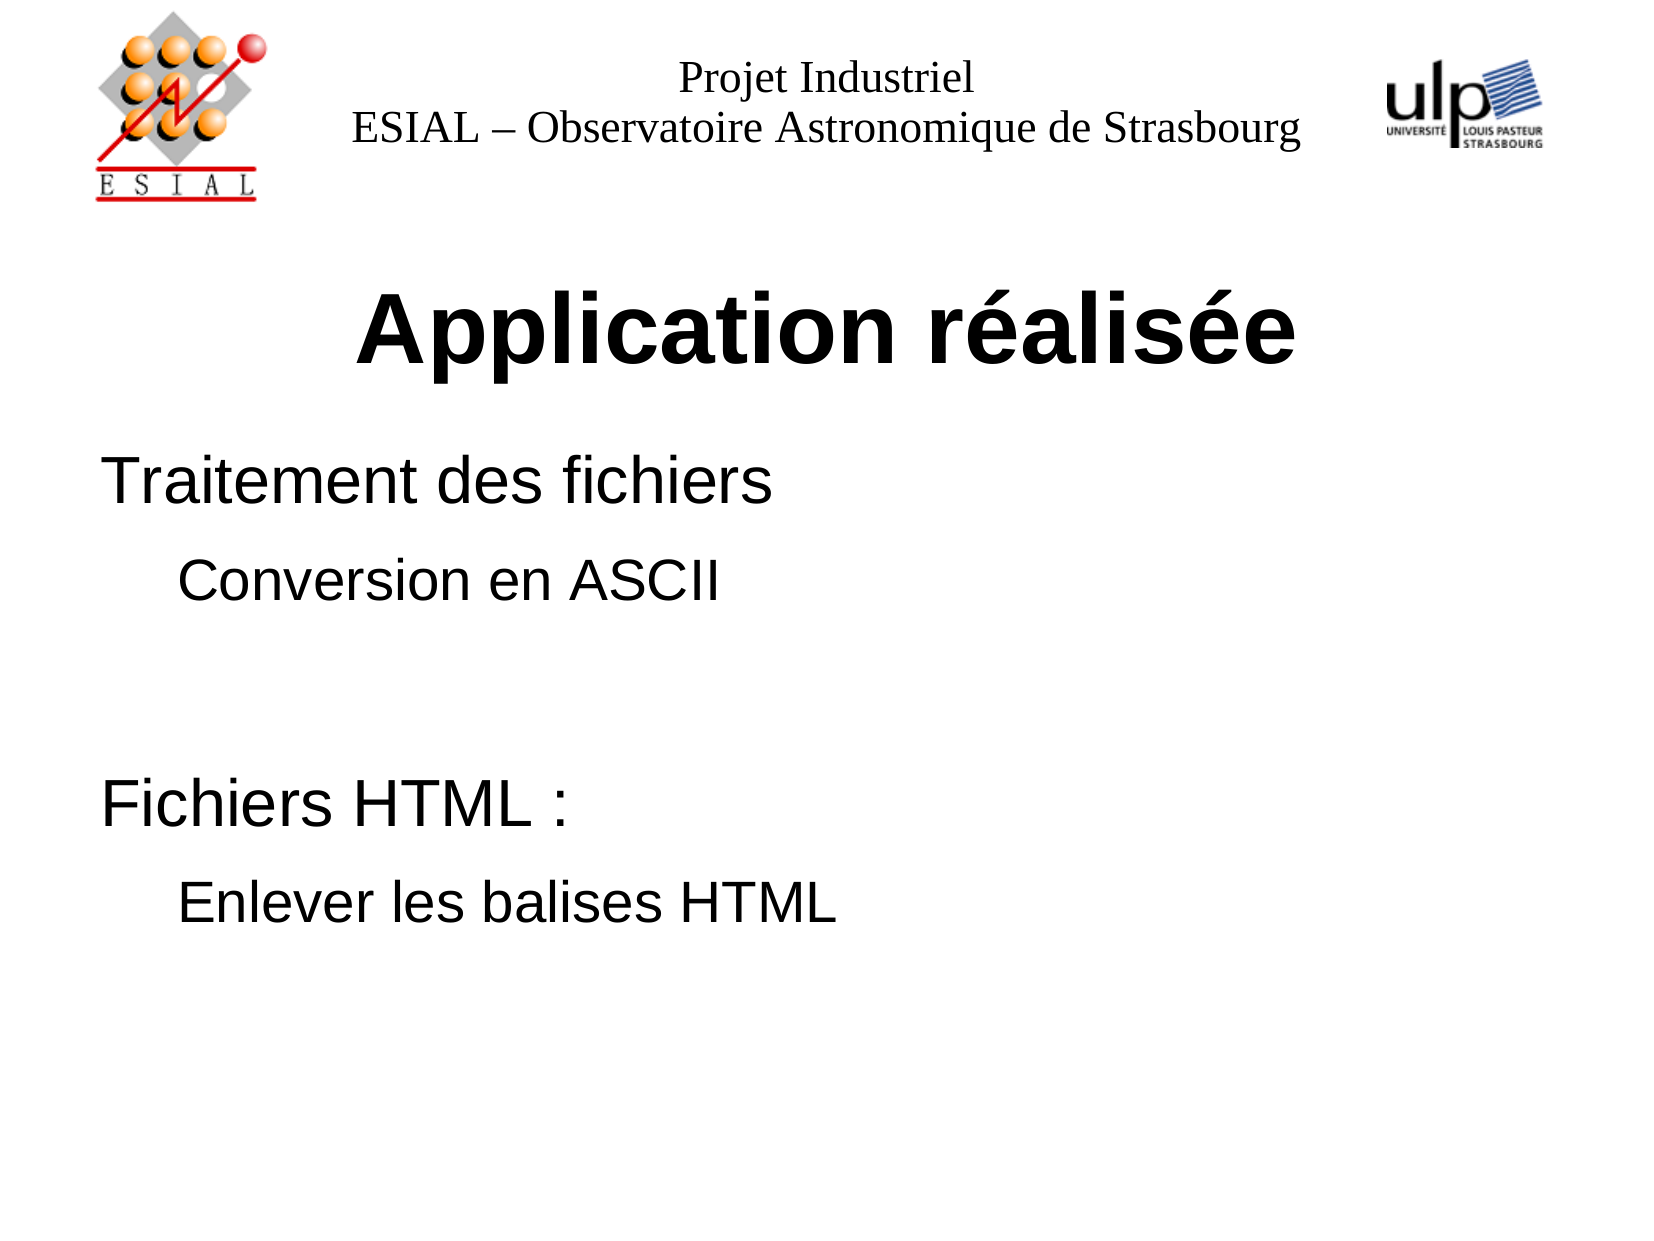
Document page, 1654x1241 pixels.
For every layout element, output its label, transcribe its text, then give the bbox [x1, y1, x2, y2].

title Projet Industriel ESIAL – Observatoire Astronomique de Strasbourg [82, 49, 1571, 257]
picture [88, 6, 273, 49]
list Traitement des fichiers Conversion en ASCII Fichiers HTML : Enlever les balises HTML [82, 442, 1571, 1094]
text_box Application réalisée [265, 265, 1388, 414]
